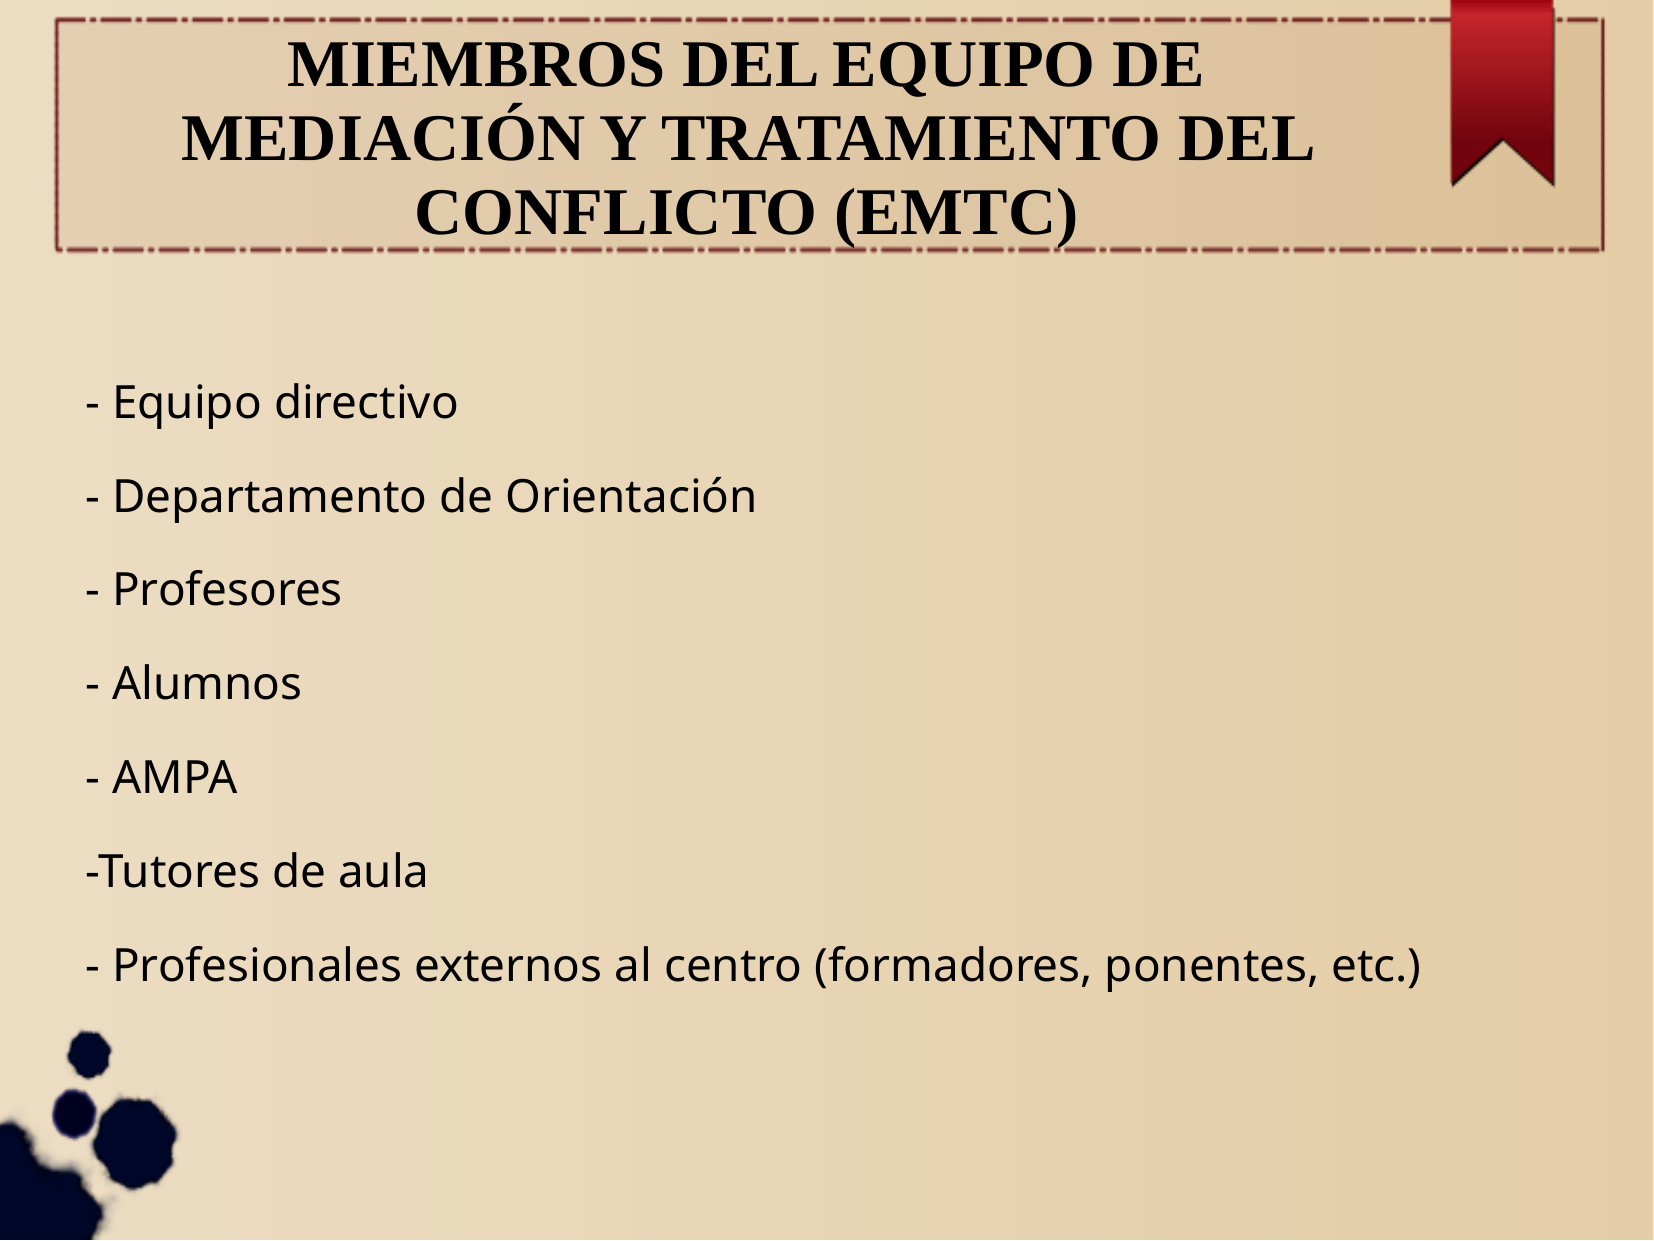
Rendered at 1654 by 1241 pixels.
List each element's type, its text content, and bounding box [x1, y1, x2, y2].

text_box - Equipo directivo - Departamento de Orientación - Profesores - Alumnos - AMPA -Tutores de aula - Profesionales externos al centro (formadores, ponentes, etc.) [70, 330, 1595, 1016]
picture [0, 0, 1654, 1240]
title MIEMBROS DEL EQUIPO DE MEDIACIÓN Y TRATAMIENTO DEL CONFLICTO (EMTC) [82, 26, 1412, 249]
